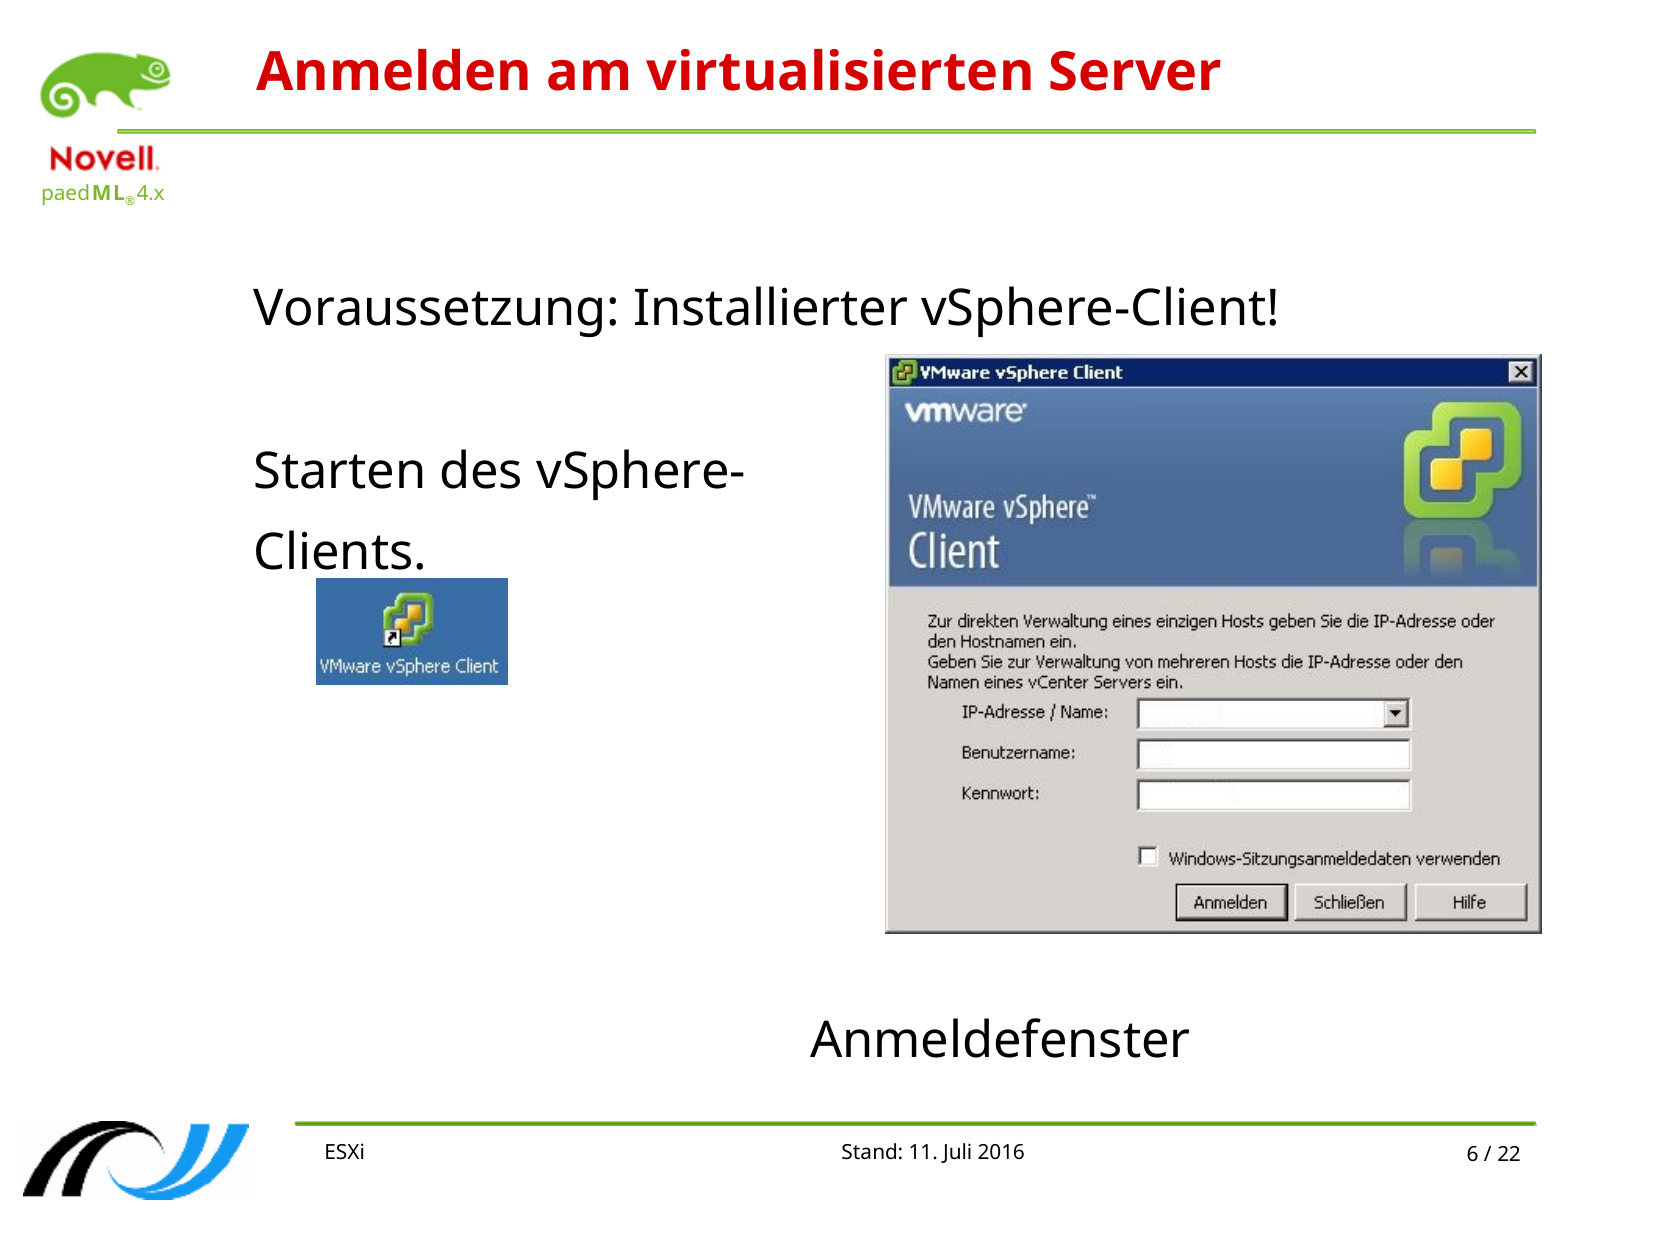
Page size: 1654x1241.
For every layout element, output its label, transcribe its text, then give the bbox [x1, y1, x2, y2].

list Voraussetzung: Installierter vSphere-Client! Starten des vSphere- Clients. Anmeldefenster [253, 190, 1530, 988]
picture [885, 354, 1542, 934]
title Anmelden am virtualisierten Server [256, 17, 1530, 121]
picture [316, 578, 508, 686]
picture [23, 1121, 249, 1200]
picture [26, 35, 184, 193]
